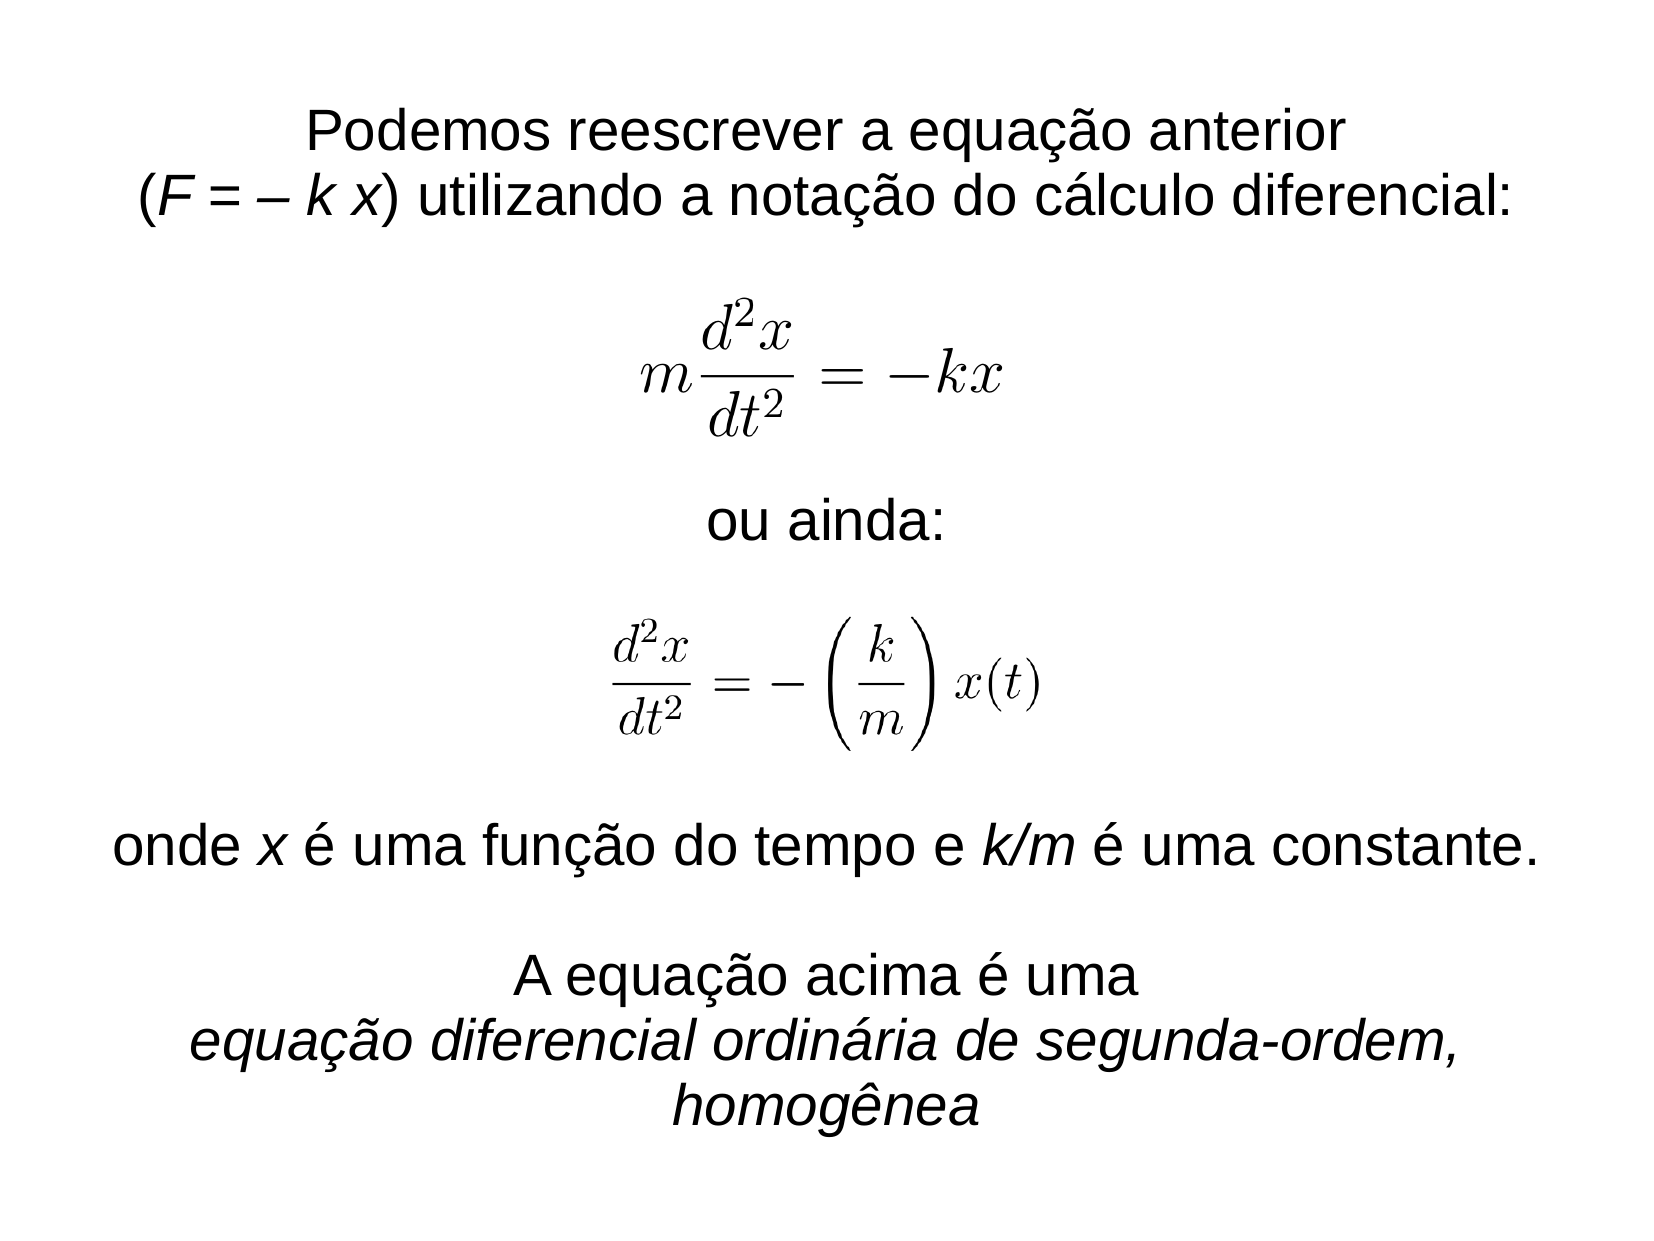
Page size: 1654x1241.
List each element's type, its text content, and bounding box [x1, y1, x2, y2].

picture [599, 271, 1033, 473]
subtitle Podemos reescrever a equação anterior (F = – k x) utilizando a notação do cálculo diferencial: ou ainda: onde x é uma função do tempo e k/m é uma constante. A equação acima é uma equação diferencial ordinária de segunda-ordem, homogênea [82, 97, 1571, 1138]
picture [585, 581, 1056, 768]
